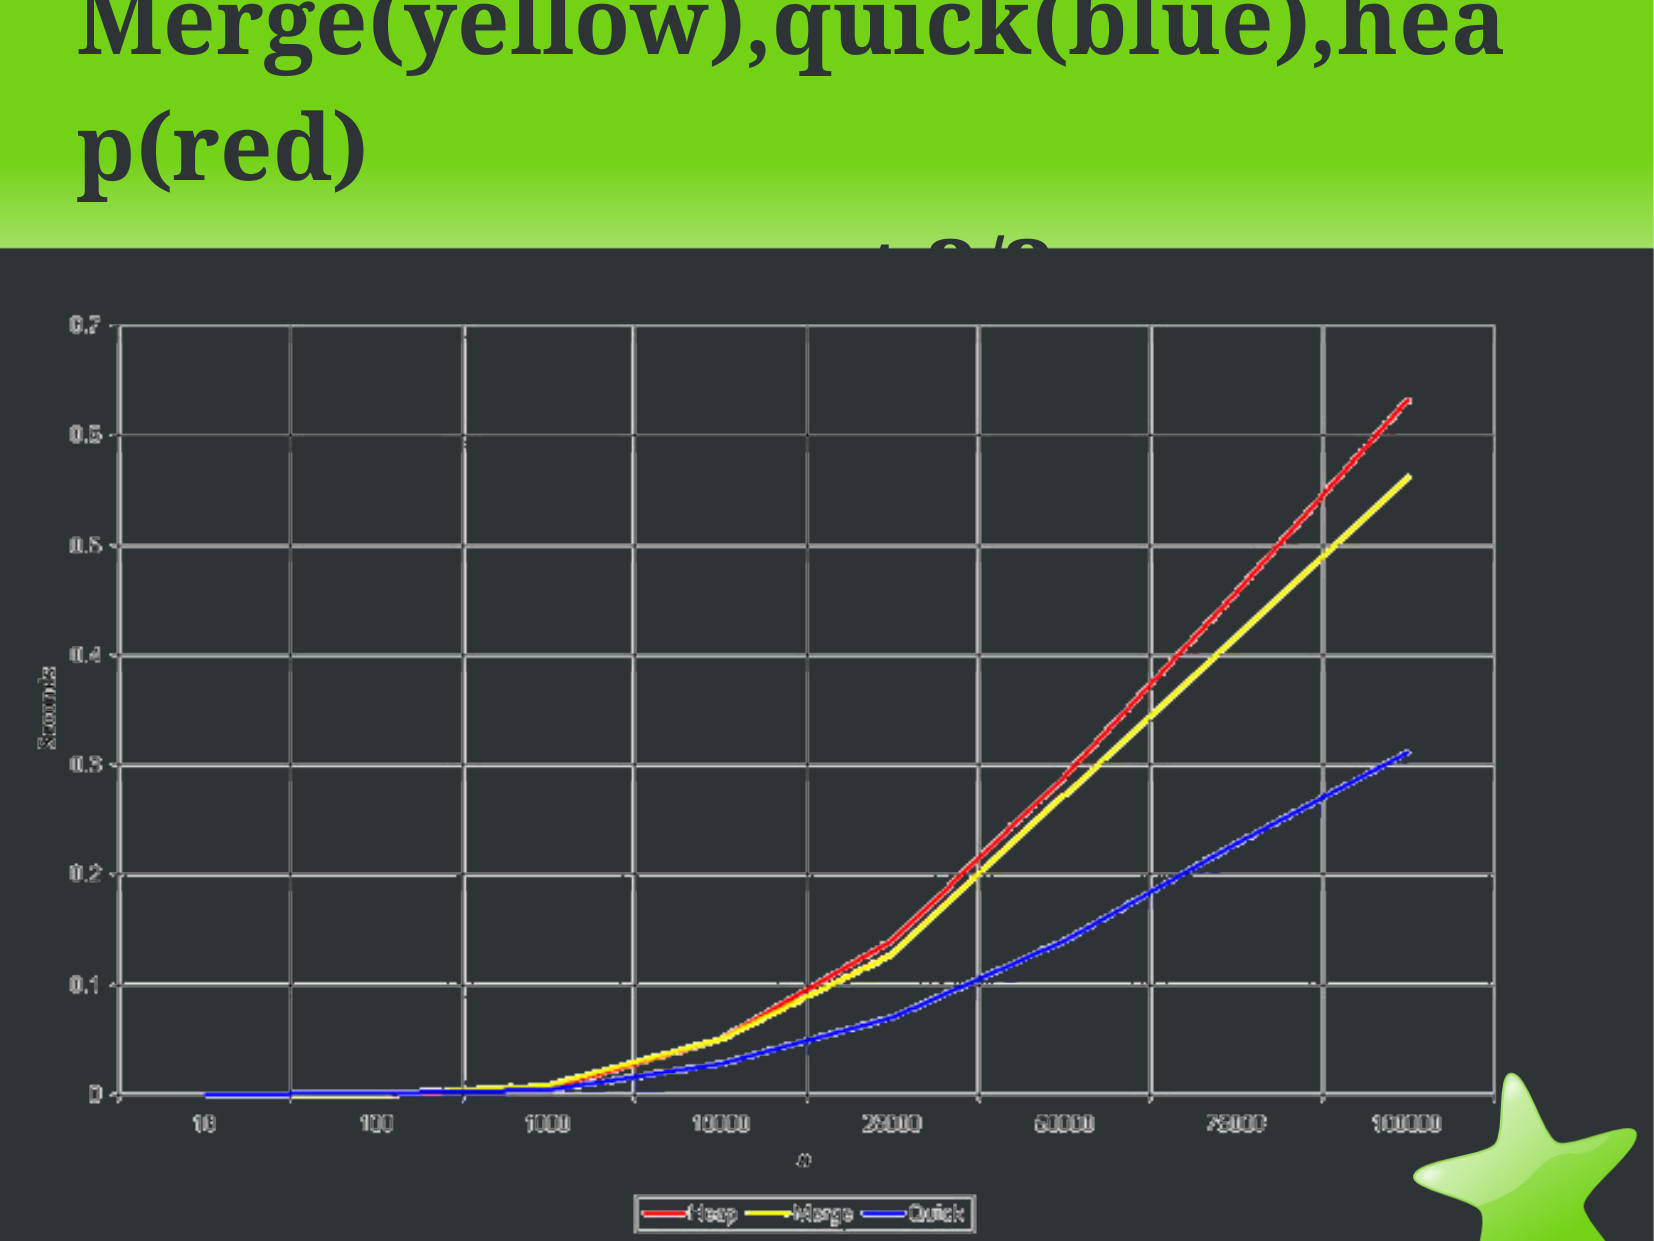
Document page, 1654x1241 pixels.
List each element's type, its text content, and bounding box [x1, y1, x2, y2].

picture [0, 0, 1654, 1241]
title Merge(yellow),quick(blue),heap(red) sort 3/3 [76, 0, 1565, 237]
